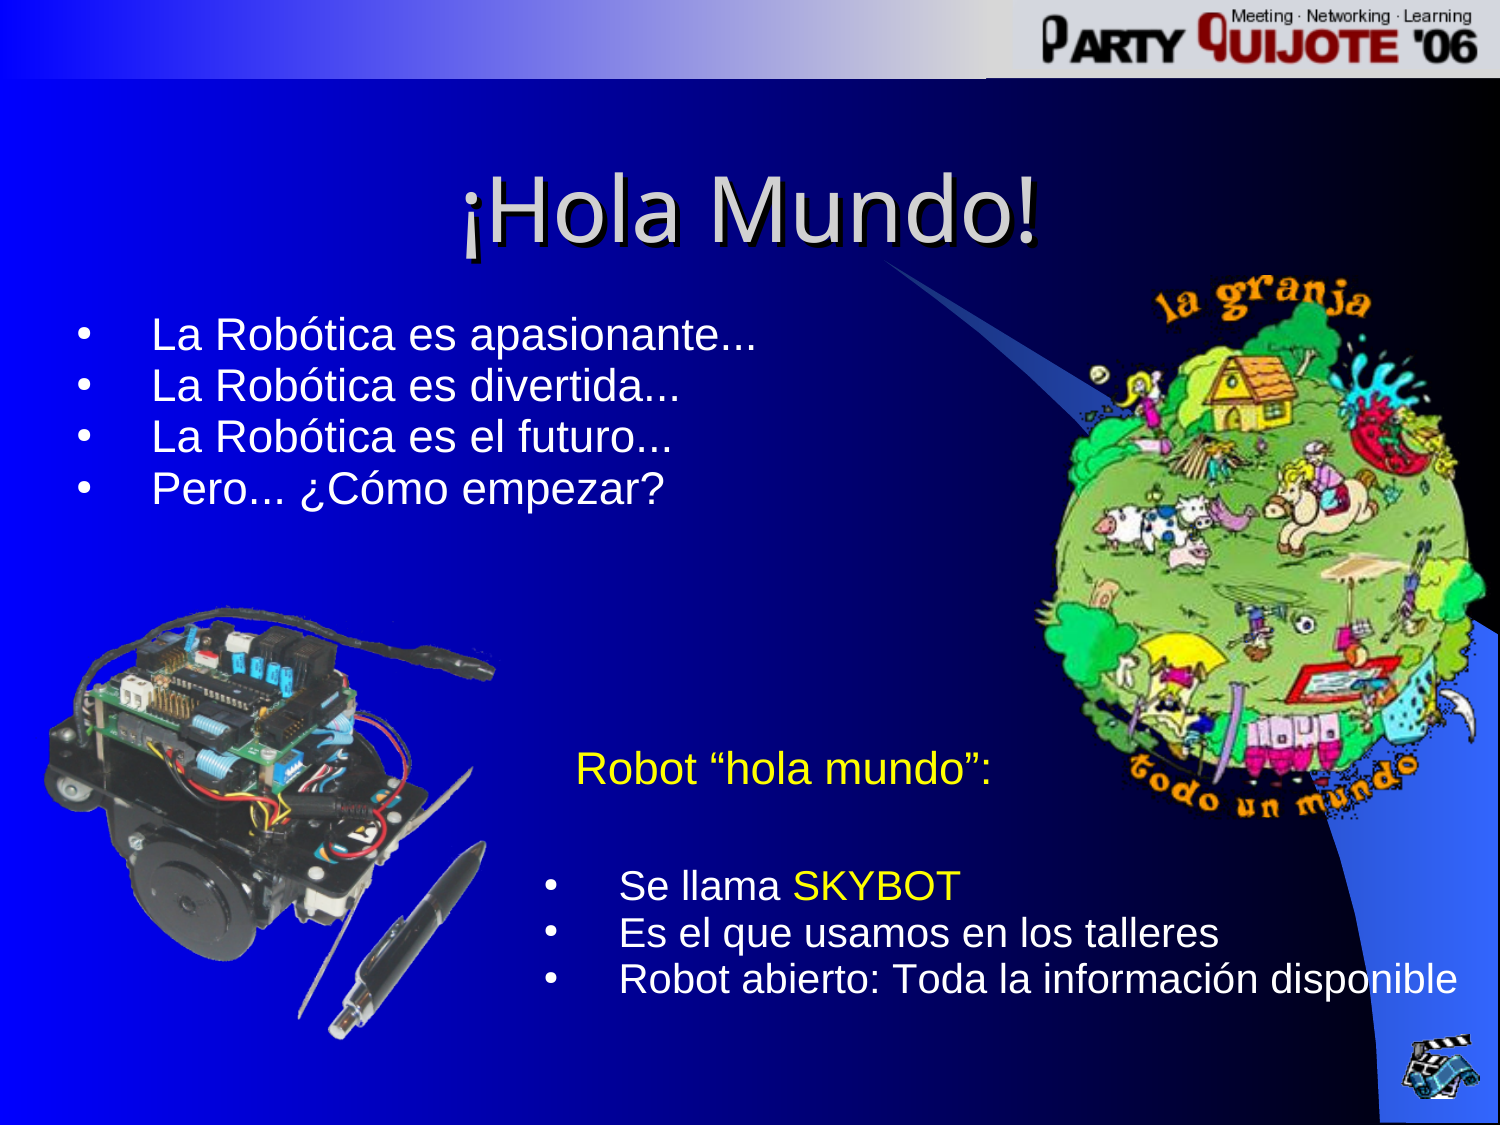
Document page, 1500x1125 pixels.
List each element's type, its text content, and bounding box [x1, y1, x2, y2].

text_box Se llama SKYBOT Es el que usamos en los talleres Robot abierto: Toda la información disponible [528, 855, 1474, 1010]
picture [31, 591, 506, 1044]
text_box Robot “hola mundo”: [560, 735, 1008, 802]
title ¡Hola Mundo! [0, 113, 1500, 302]
text_box [0, 0, 1500, 79]
picture [1012, 0, 1500, 69]
text_box La Robótica es apasionante... La Robótica es divertida... La Robótica es el futuro... Pero... ¿Cómo empezar? [61, 301, 774, 522]
picture [1401, 1034, 1480, 1099]
picture [1034, 275, 1491, 827]
